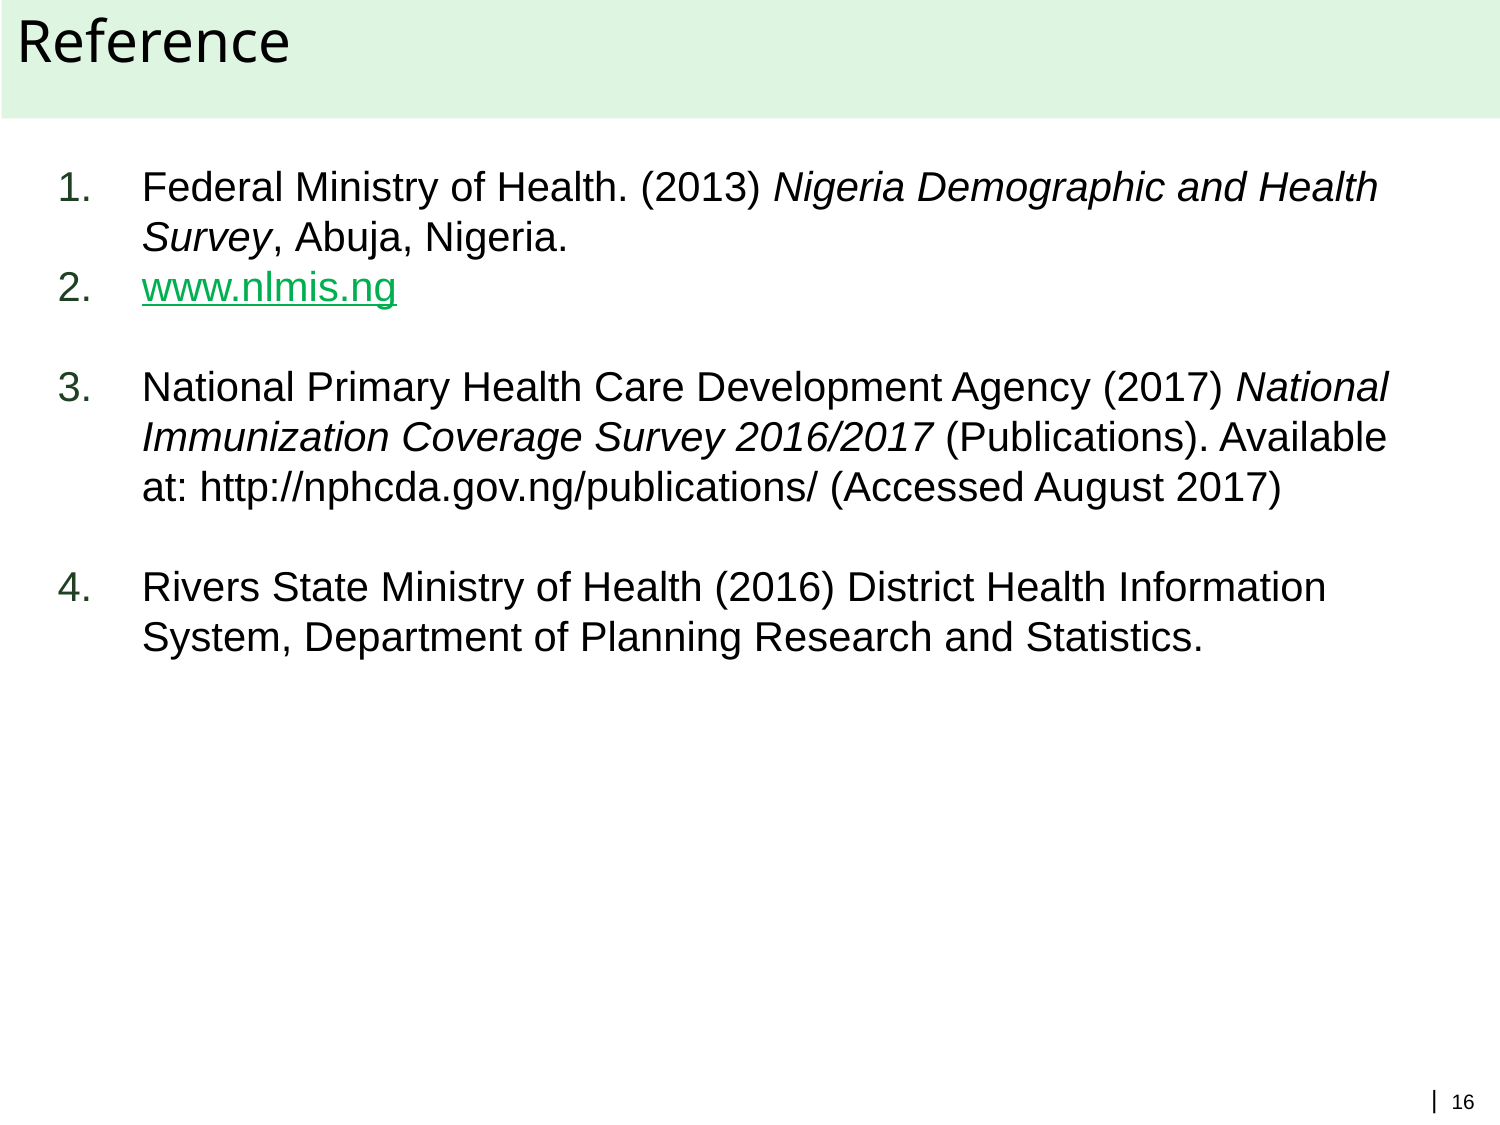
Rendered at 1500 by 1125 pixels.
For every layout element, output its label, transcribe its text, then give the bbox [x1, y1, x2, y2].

text_box Reference [1, 0, 1500, 119]
text_box Federal Ministry of Health. (2013) Nigeria Demographic and Health Survey, Abuja, Nigeria. www.nlmis.ng National Primary Health Care Development Agency (2017) National Immunization Coverage Survey 2016/2017 (Publications). Available at: http://nphcda.gov.ng/publications/ (Accessed August 2017) Rivers State Ministry of Health (2016) District Health Information System, Department of Planning Research and Statistics. [42, 152, 1459, 805]
